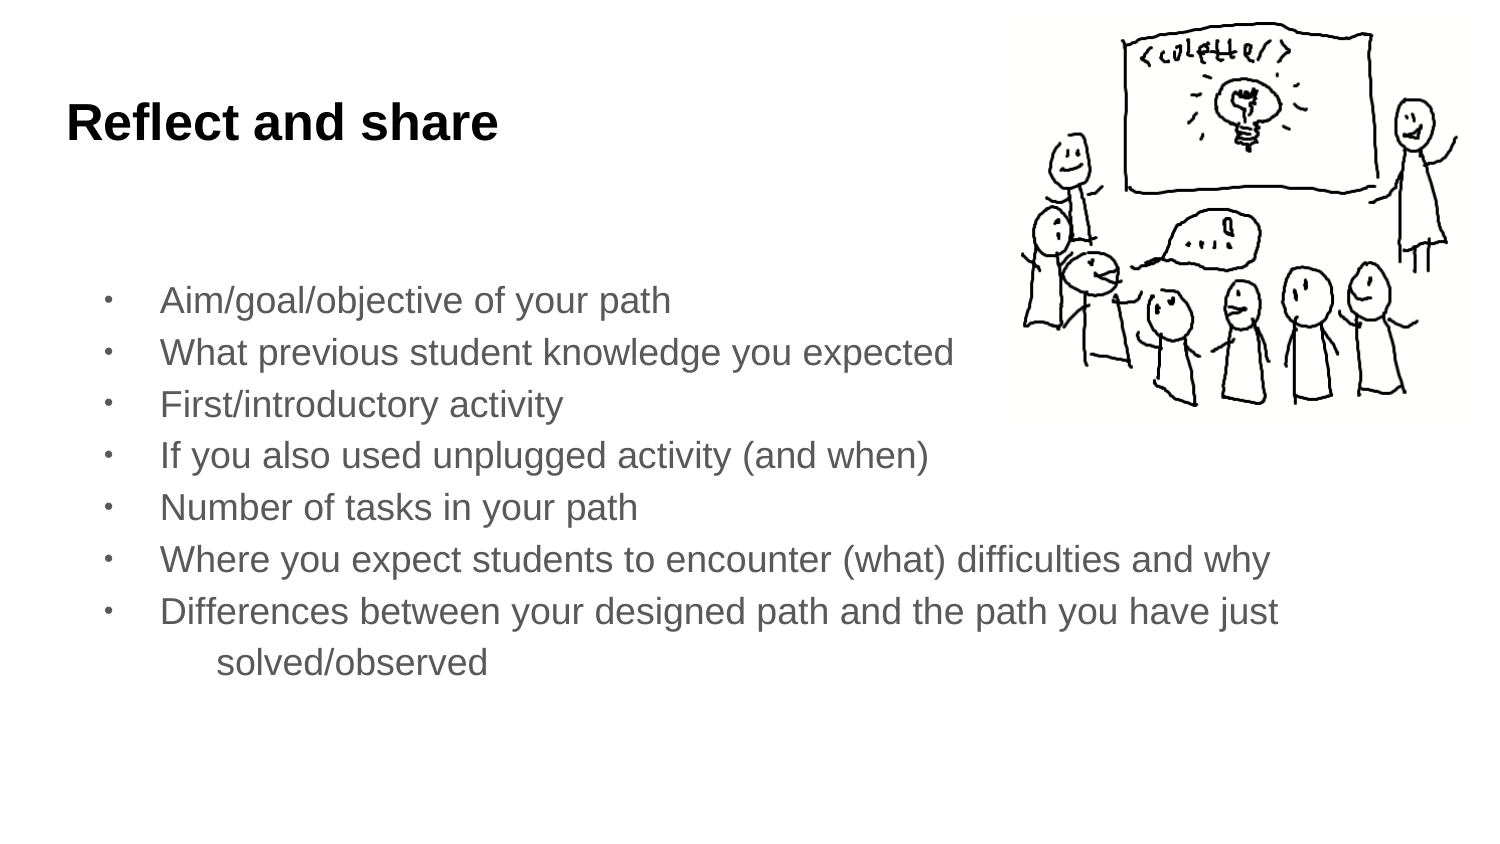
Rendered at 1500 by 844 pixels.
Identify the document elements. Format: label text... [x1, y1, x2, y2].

picture [1006, 17, 1478, 422]
title Reflect and share [51, 72, 1006, 167]
list Aim/goal/objective of your path What previous student knowledge you expected First/introductory activity If you also used unplugged activity (and when) Number of tasks in your path Where you expect students to encounter (what) difficulties and why Differences between your designed path and the path you have just solved/observed [51, 254, 1449, 720]
